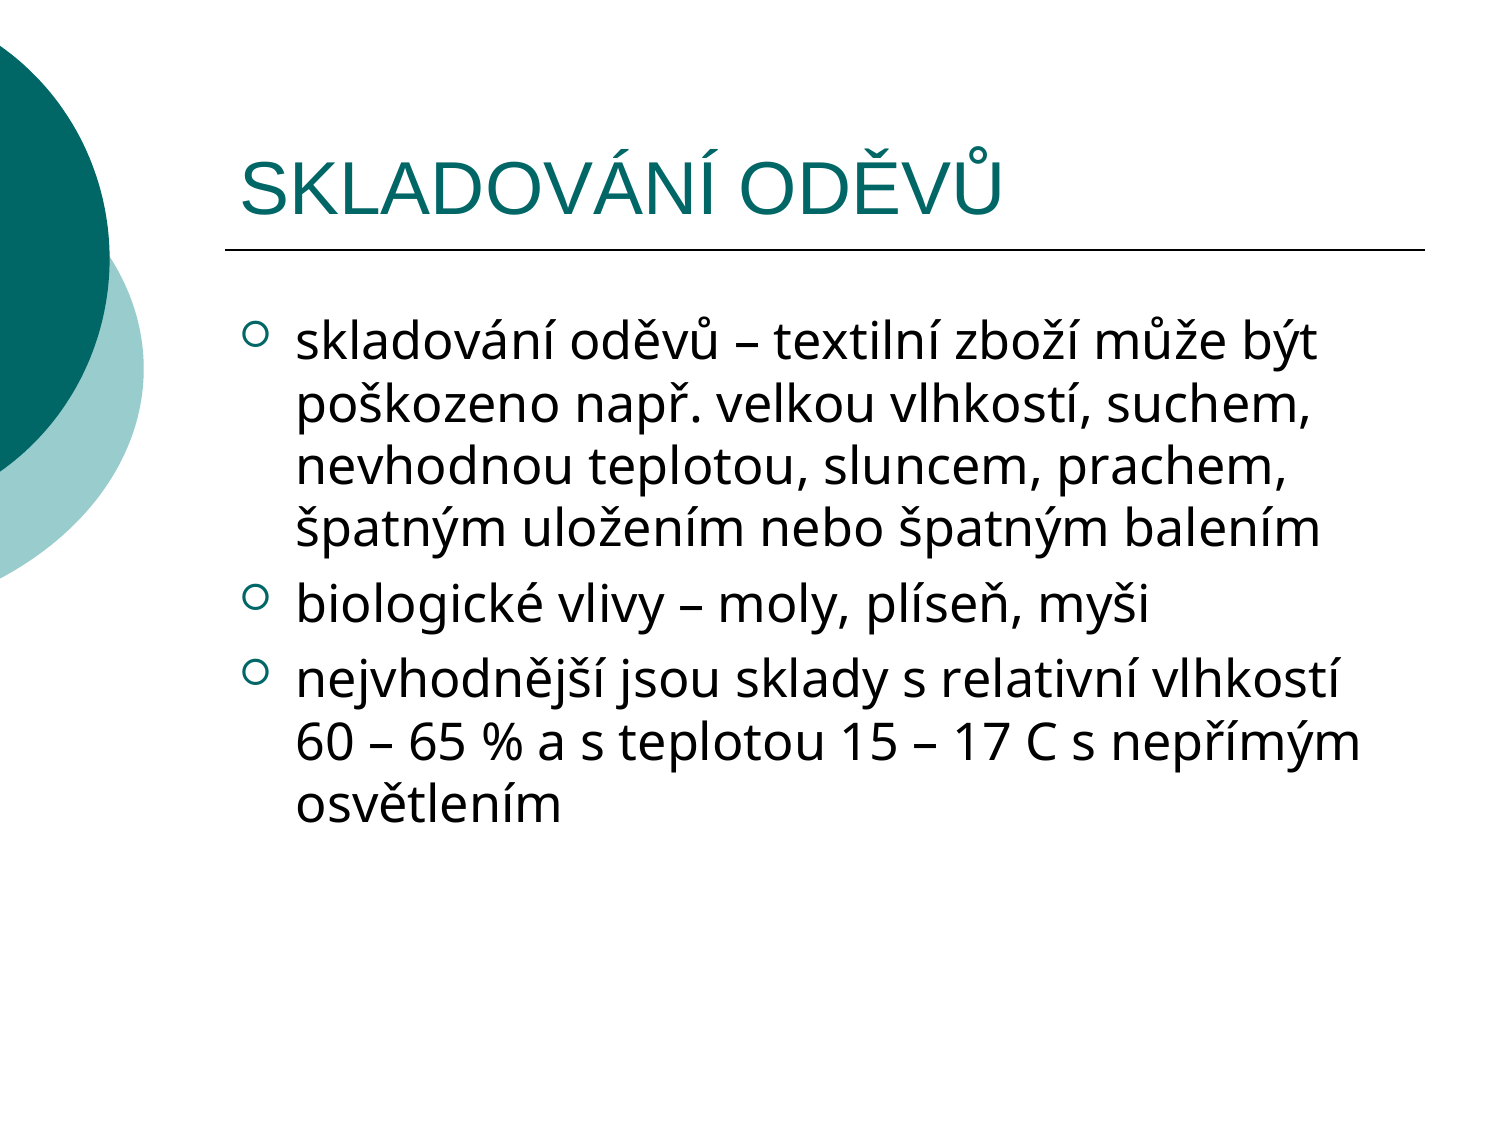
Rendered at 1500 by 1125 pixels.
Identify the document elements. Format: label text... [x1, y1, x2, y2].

list skladování oděvů – textilní zboží může být poškozeno např. velkou vlhkostí, suchem, nevhodnou teplotou, sluncem, prachem, špatným uložením nebo špatným balením biologické vlivy – moly, plíseň, myši nejvhodnější jsou sklady s relativní vlhkostí 60 – 65 % a s teplotou 15 – 17 C s nepřímým osvětlením [224, 299, 1425, 979]
title SKLADOVÁNÍ ODĚVŮ [224, 49, 1425, 237]
